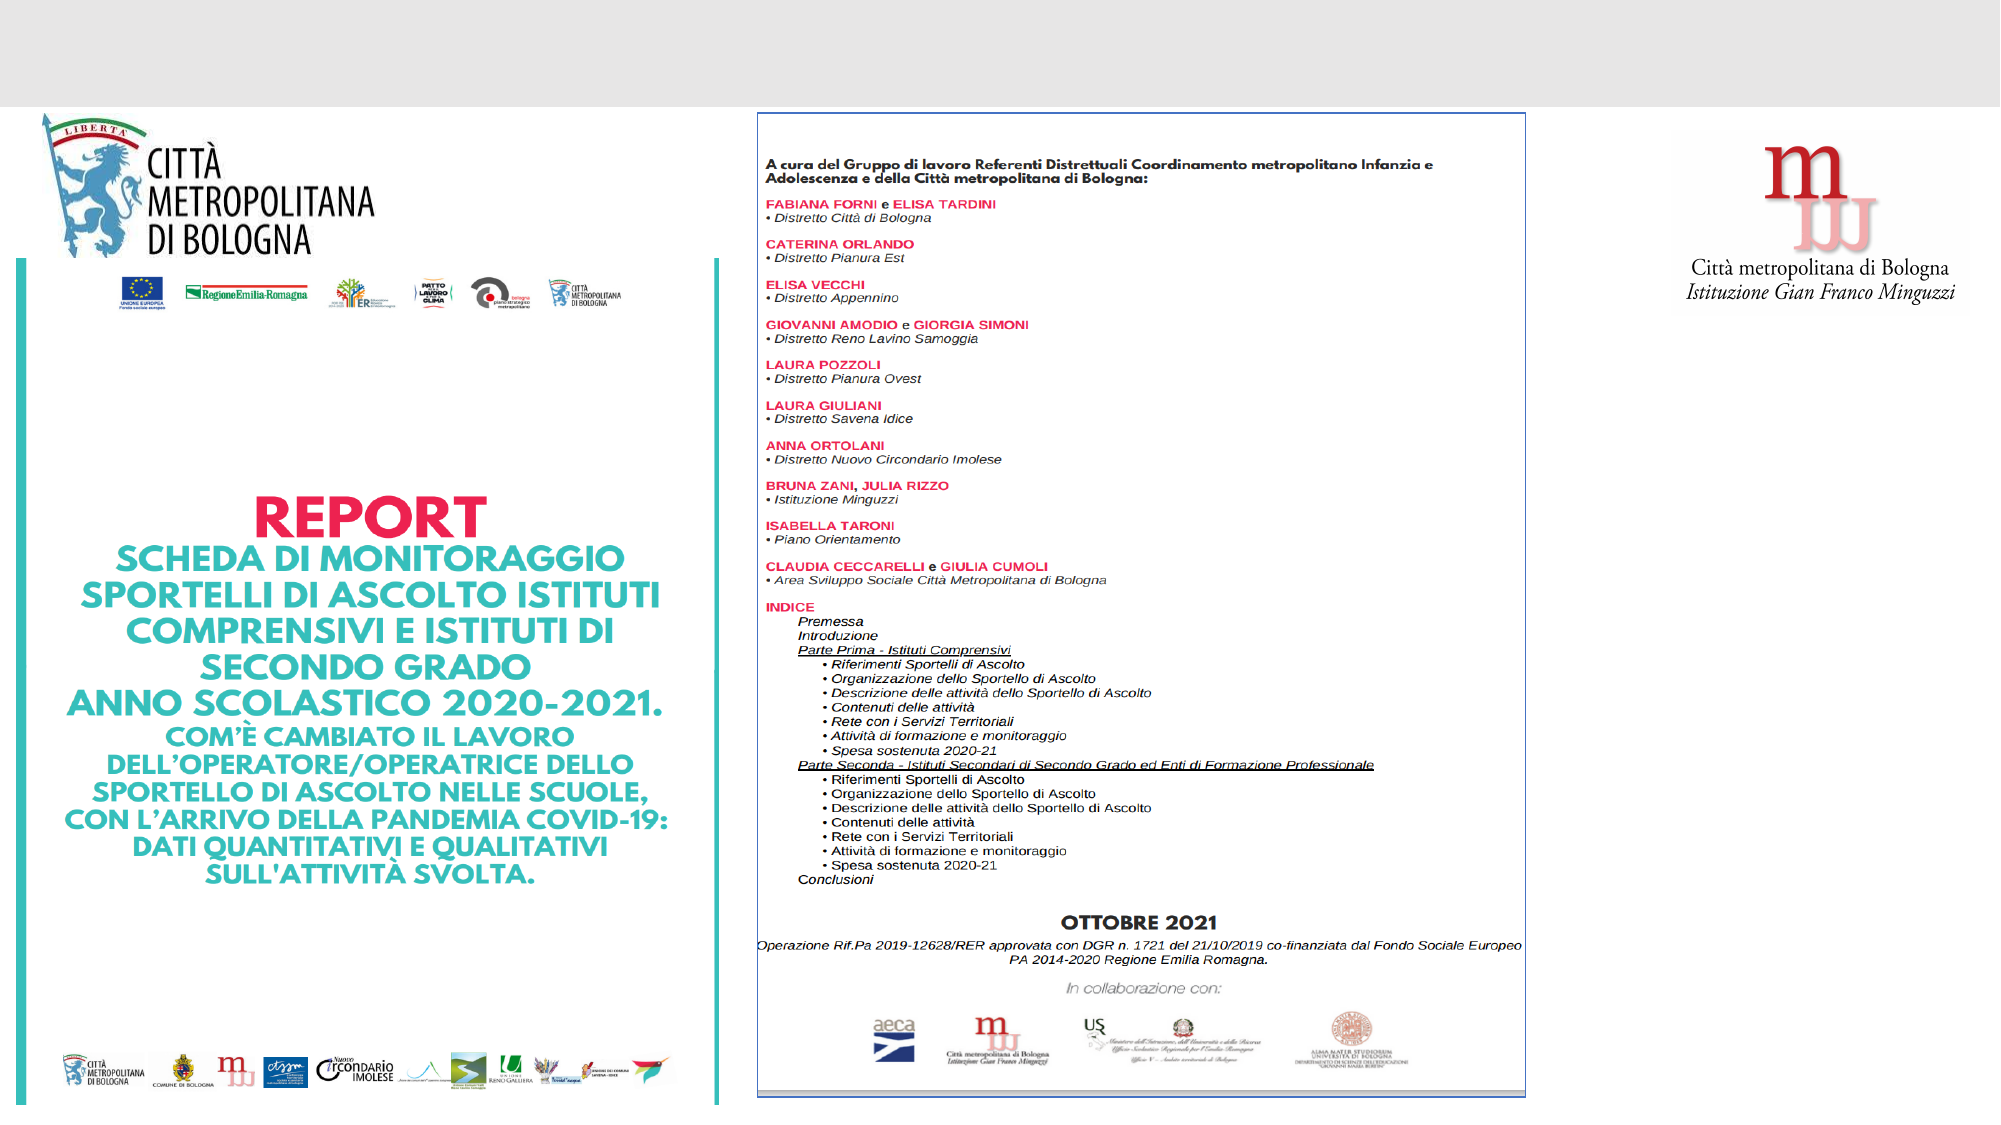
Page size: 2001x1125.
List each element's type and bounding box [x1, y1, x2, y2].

picture [16, 113, 719, 1105]
picture [758, 113, 1525, 1097]
picture [1671, 130, 1970, 316]
